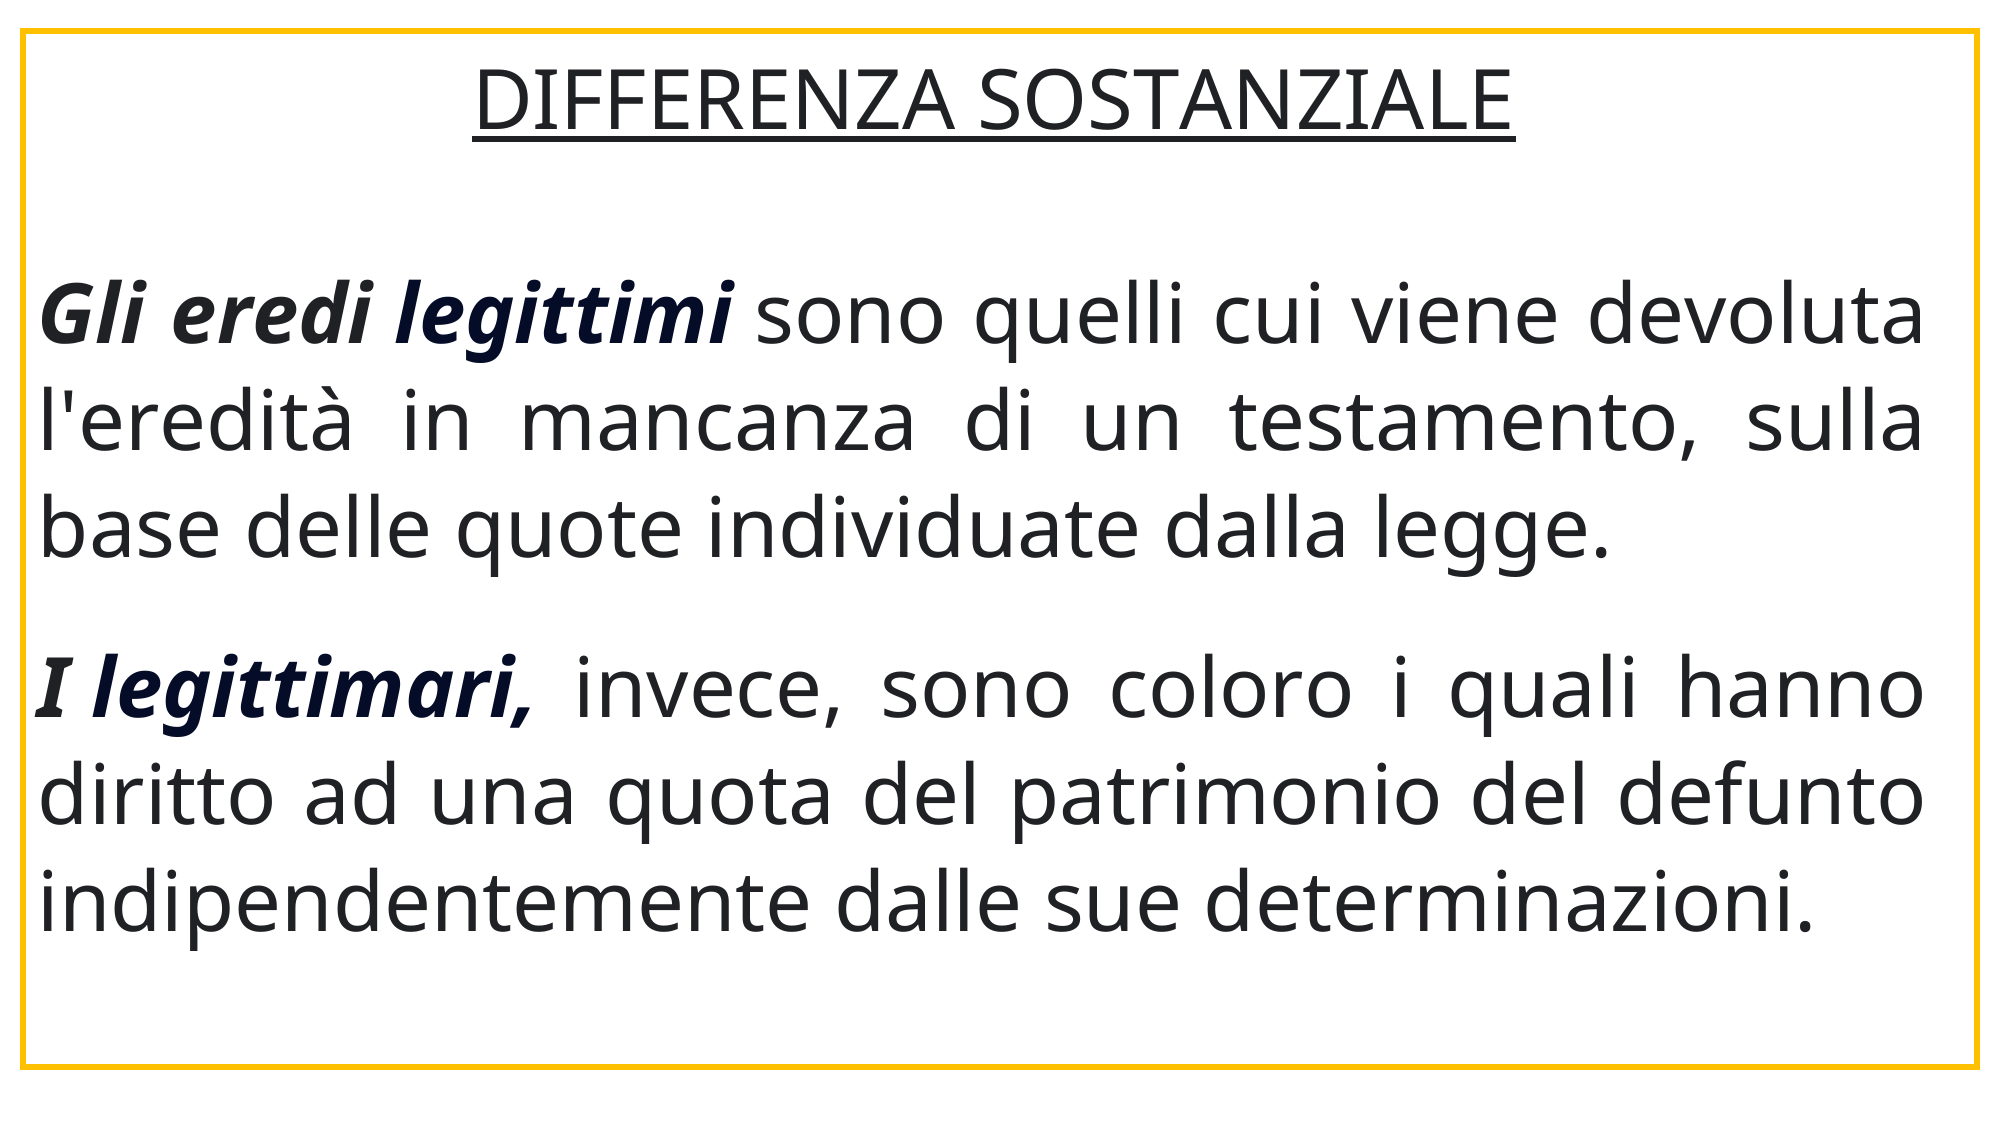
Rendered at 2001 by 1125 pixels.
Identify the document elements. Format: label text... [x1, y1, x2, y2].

text_box DIFFERENZA SOSTANZIALE Gli eredi legittimi sono quelli cui viene devoluta l'eredità in mancanza di un testamento, sulla base delle quote individuate dalla legge. I legittimari, invece, sono coloro i quali hanno diritto ad una quota del patrimonio del defunto indipendentemente dalle sue determinazioni. [22, 31, 1978, 1067]
